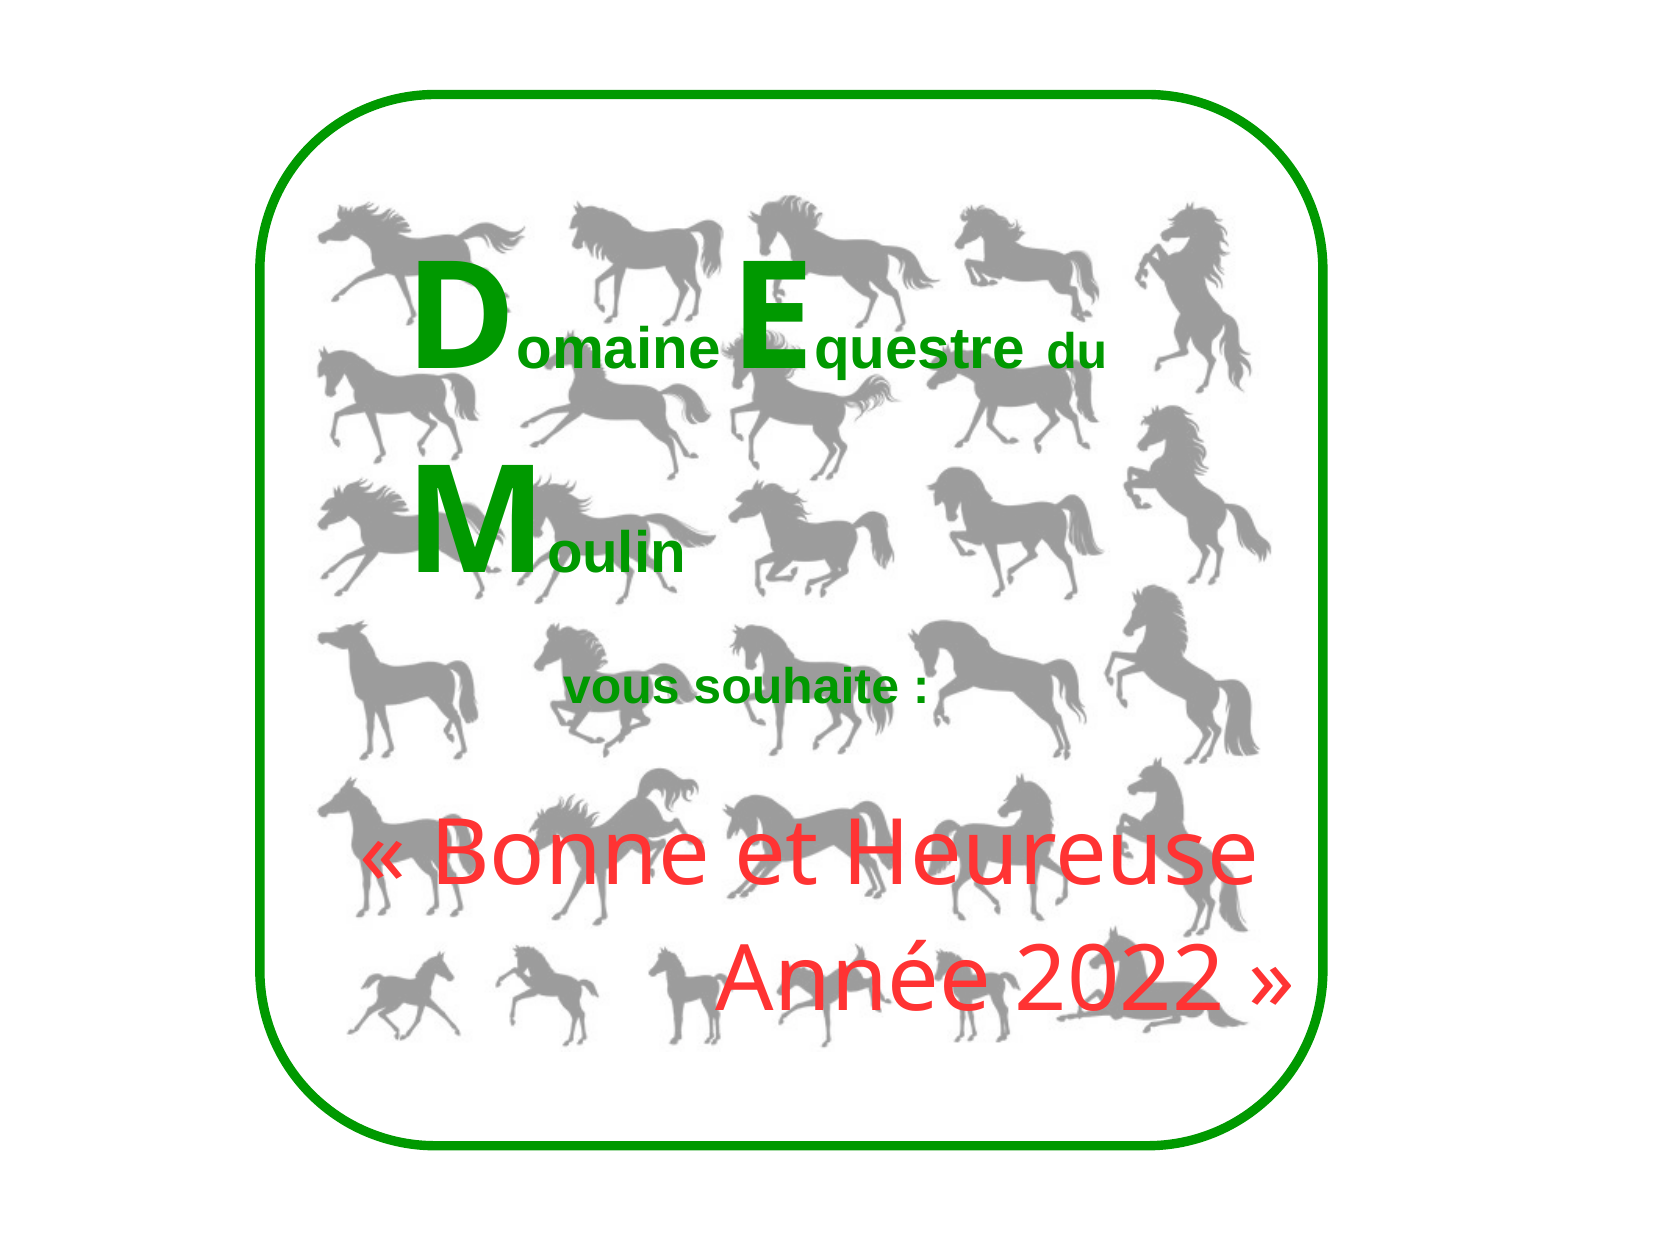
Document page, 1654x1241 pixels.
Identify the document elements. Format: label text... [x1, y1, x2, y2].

text_box [259, 94, 1323, 1079]
text_box « Bonne et Heureuse Année 2022 » [297, 779, 1312, 1123]
text_box [348, 1123, 1235, 1146]
text_box Domaine Equestre du Moulin vous souhaite : [390, 200, 1193, 679]
picture [297, 191, 1276, 779]
